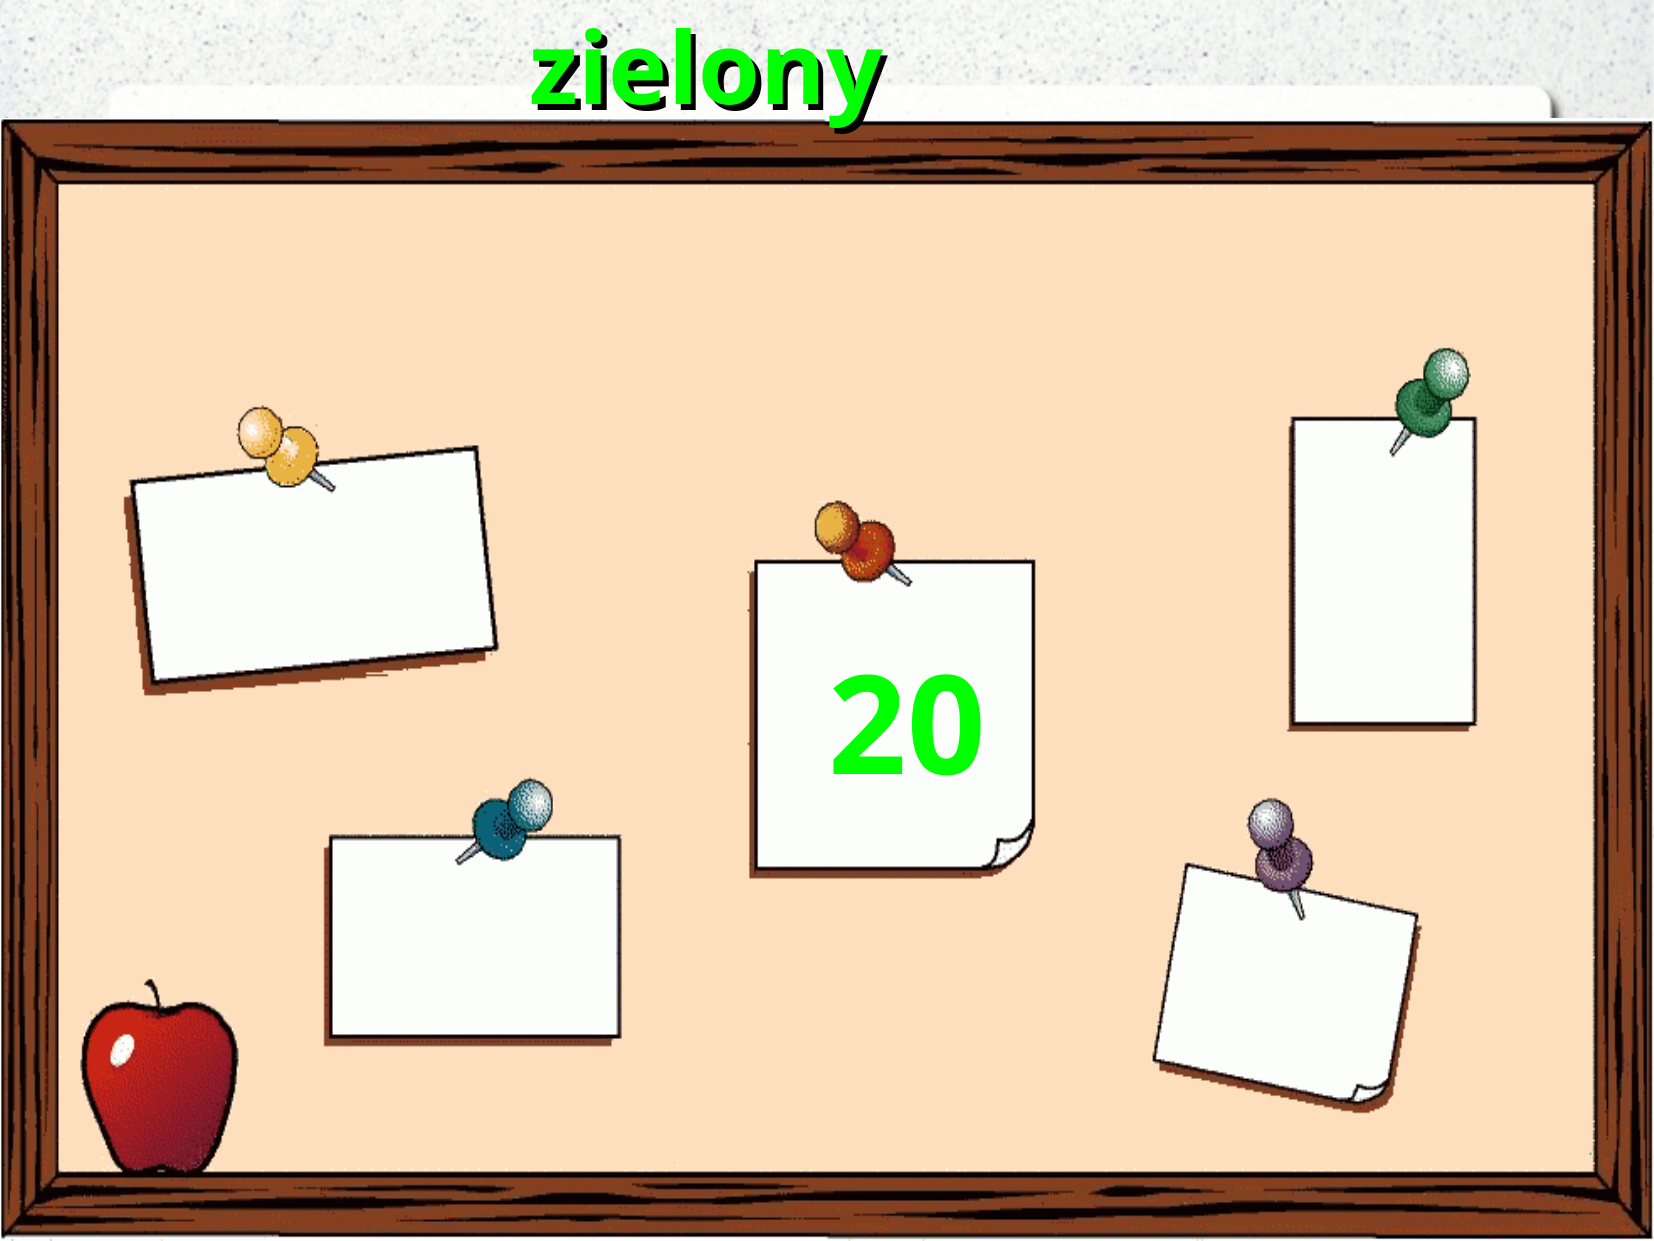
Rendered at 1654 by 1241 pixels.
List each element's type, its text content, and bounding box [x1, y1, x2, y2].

text_box zielony [354, 0, 1182, 146]
picture [0, 0, 1654, 1241]
text_box [1151, 909, 1418, 1093]
text_box 20 [767, 620, 1048, 803]
